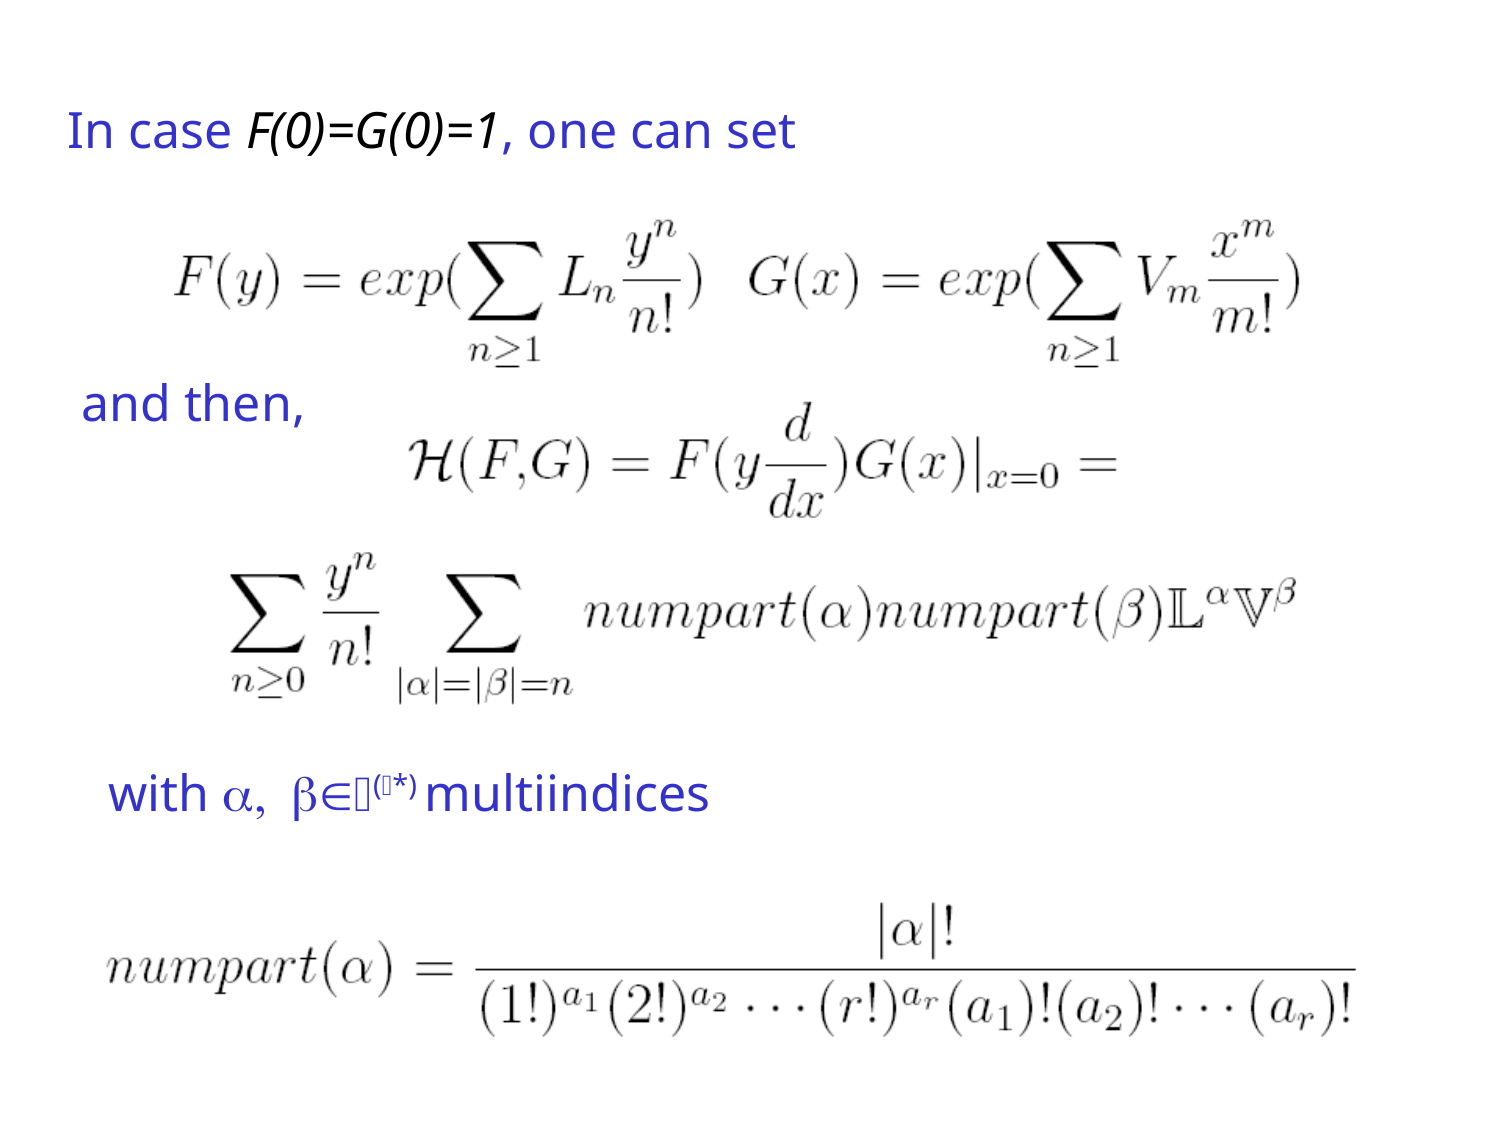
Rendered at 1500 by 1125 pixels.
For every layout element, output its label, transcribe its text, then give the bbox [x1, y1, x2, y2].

text_box and then, [66, 360, 356, 436]
text_box with α, β∈(*) multiindices [93, 750, 928, 865]
picture [187, 388, 1307, 714]
picture [174, 209, 1307, 377]
picture [99, 884, 1367, 1051]
text_box In case F(0)=G(0)=1, one can set [53, 87, 1477, 178]
text_box [206, 501, 443, 633]
